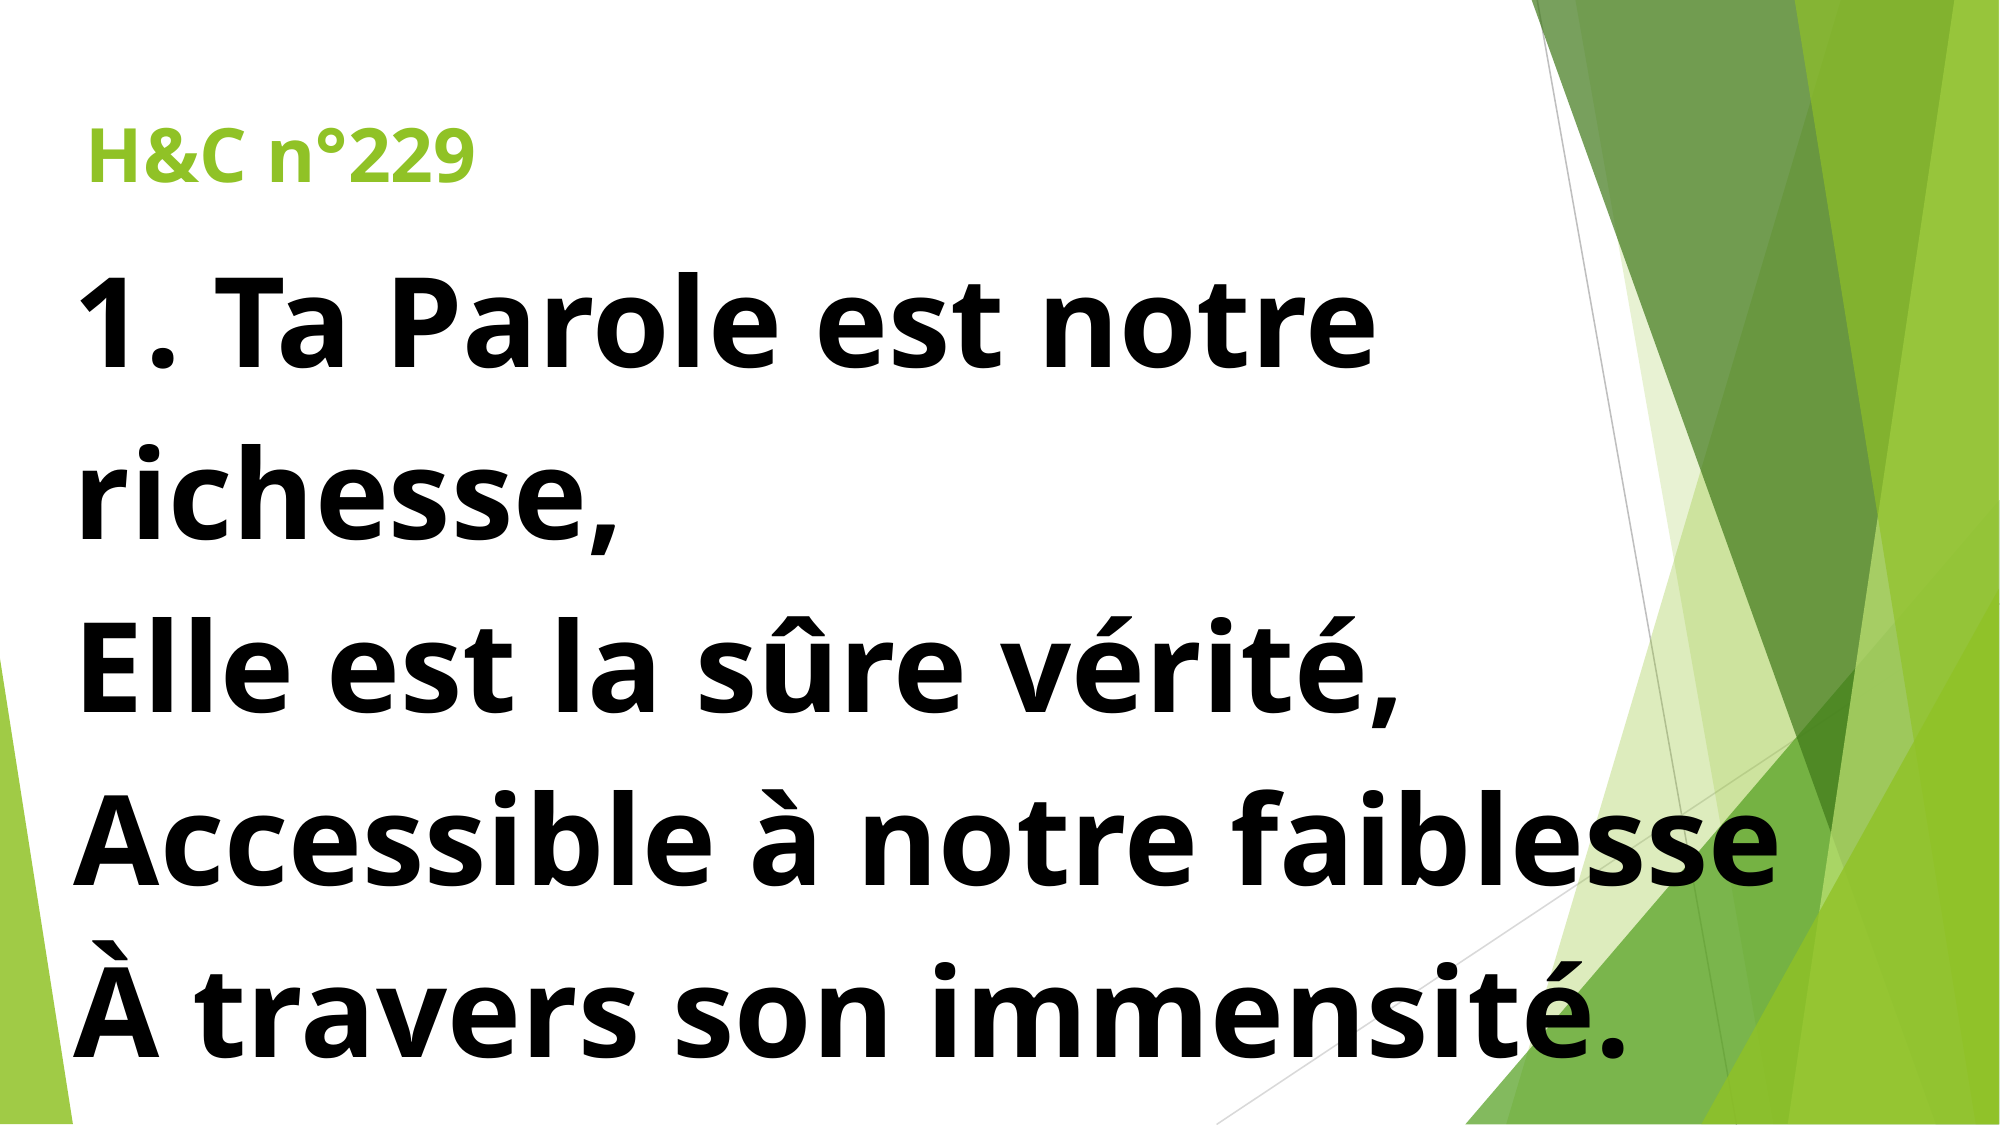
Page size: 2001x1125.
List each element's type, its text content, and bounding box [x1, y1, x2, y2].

text_box 1. Ta Parole est notre richesse, Elle est la sûre vérité, Accessible à notre faiblesse À travers son immensité. [59, 212, 1961, 1074]
text_box H&C n°229 [70, 99, 1522, 212]
